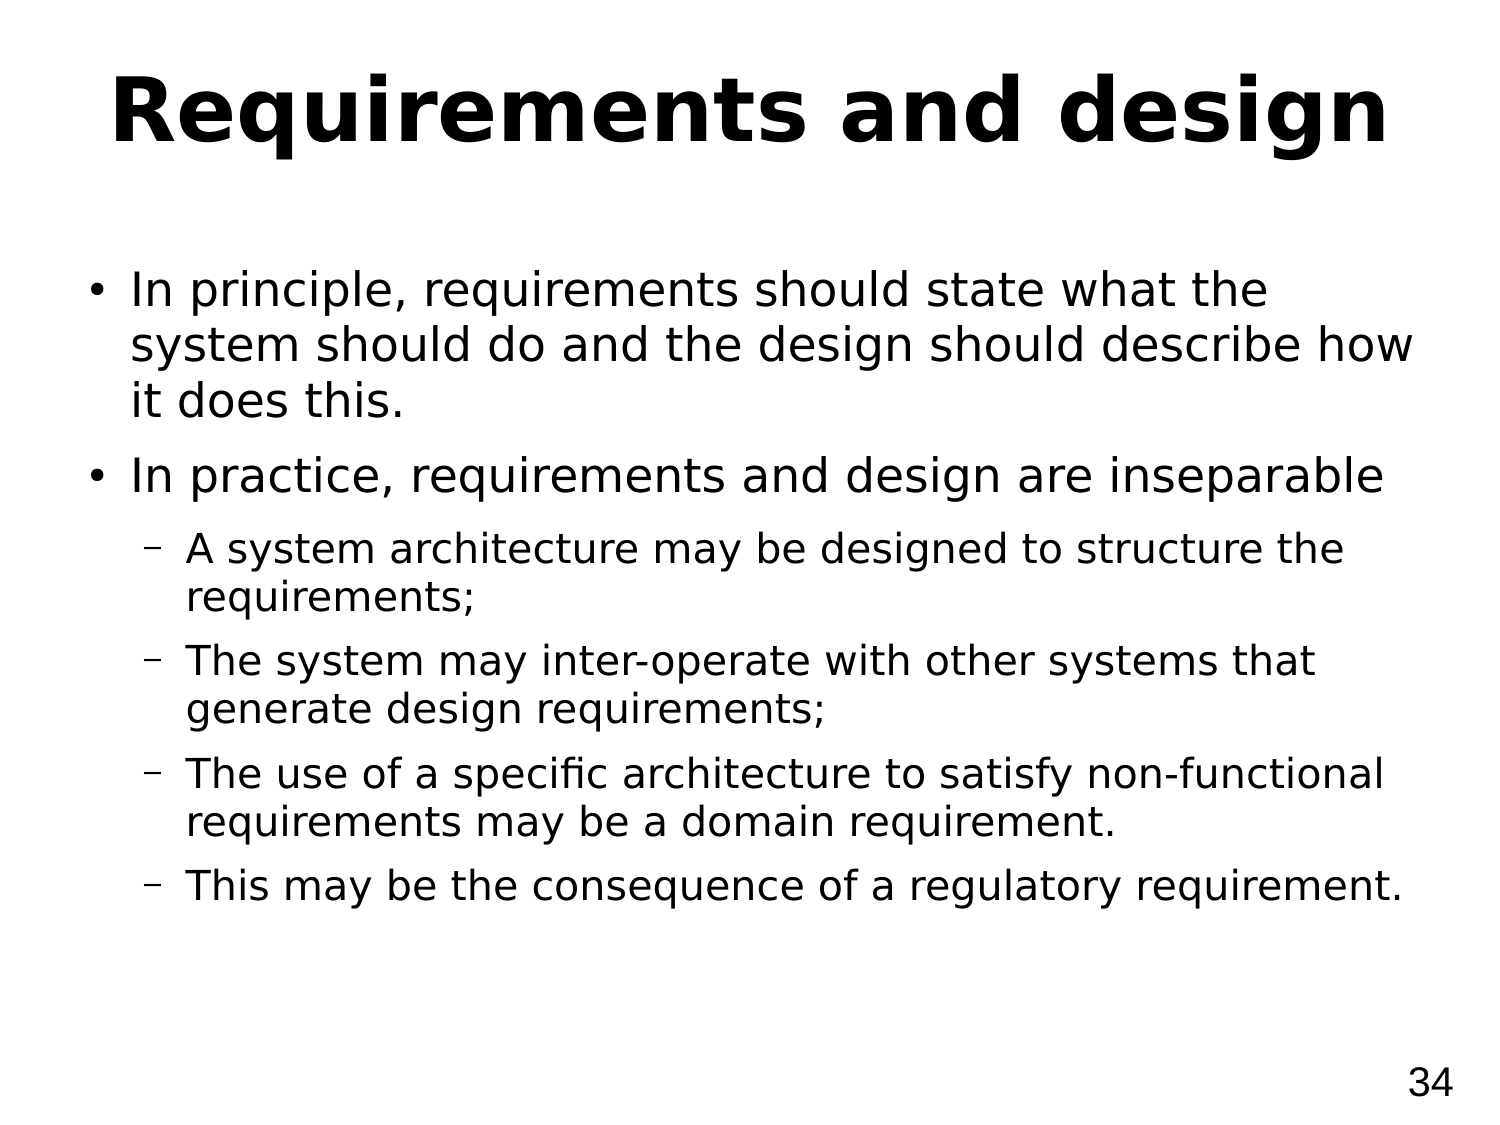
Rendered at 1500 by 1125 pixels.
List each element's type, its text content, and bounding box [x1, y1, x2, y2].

list In principle, requirements should state what the system should do and the design should describe how it does this. In practice, requirements and design are inseparable A system architecture may be designed to structure the requirements; The system may inter-operate with other systems that generate design requirements; The use of a specific architecture to satisfy non-functional requirements may be a domain requirement. This may be the consequence of a regulatory requirement. [75, 263, 1425, 916]
title Requirements and design [75, 44, 1425, 177]
